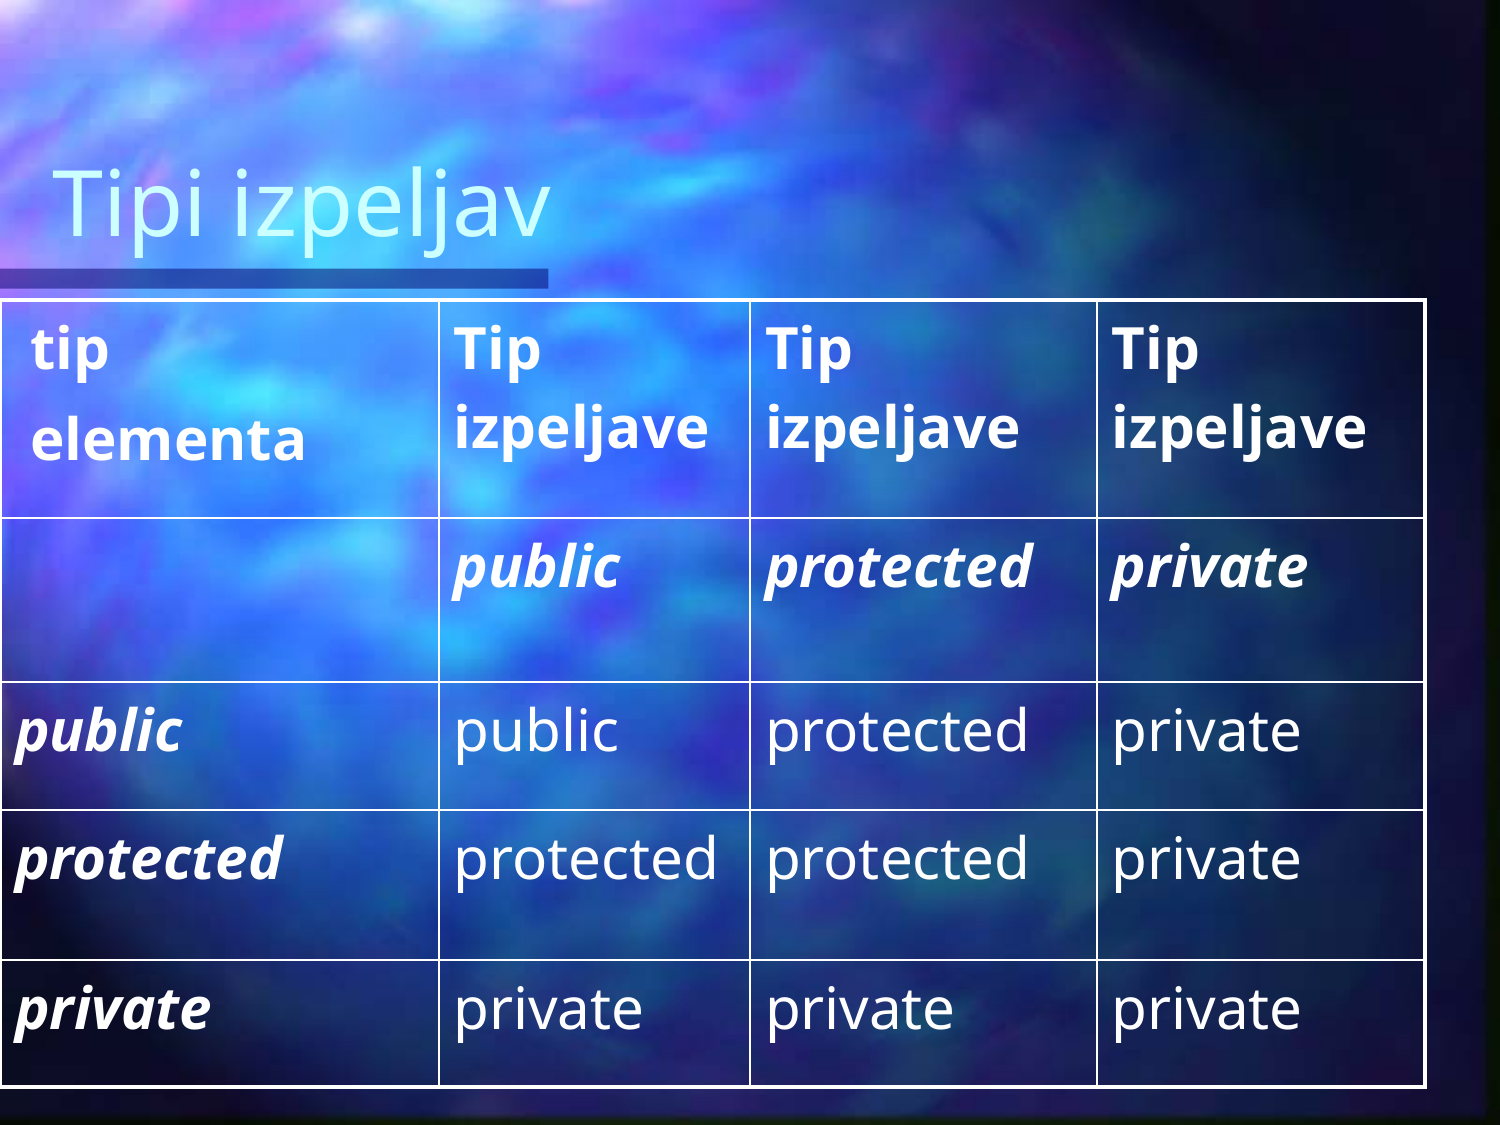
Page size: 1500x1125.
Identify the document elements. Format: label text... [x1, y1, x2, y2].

table_header tip elementa [2, 302, 438, 517]
table_cell [2, 519, 438, 681]
table_cell public [440, 683, 749, 809]
title Tipi izpeljav [37, 75, 1313, 263]
table_cell protected [440, 811, 749, 959]
table_cell protected [2, 811, 438, 959]
table_cell private [1098, 961, 1423, 1085]
table_cell private [2, 961, 438, 1085]
table_cell protected [751, 519, 1096, 681]
table_cell public [440, 519, 749, 681]
table_cell protected [751, 811, 1096, 959]
table_header Tip izpeljave [751, 302, 1096, 517]
table_cell private [1098, 683, 1423, 809]
picture [0, 0, 1500, 1125]
table_cell protected [751, 683, 1096, 809]
table_cell public [2, 683, 438, 809]
table_cell private [1098, 519, 1423, 681]
table_cell private [1098, 811, 1423, 959]
table_cell private [440, 961, 749, 1085]
table_cell private [751, 961, 1096, 1085]
table_header Tip izpeljave [1098, 302, 1423, 517]
table_header Tip izpeljave [440, 302, 749, 517]
